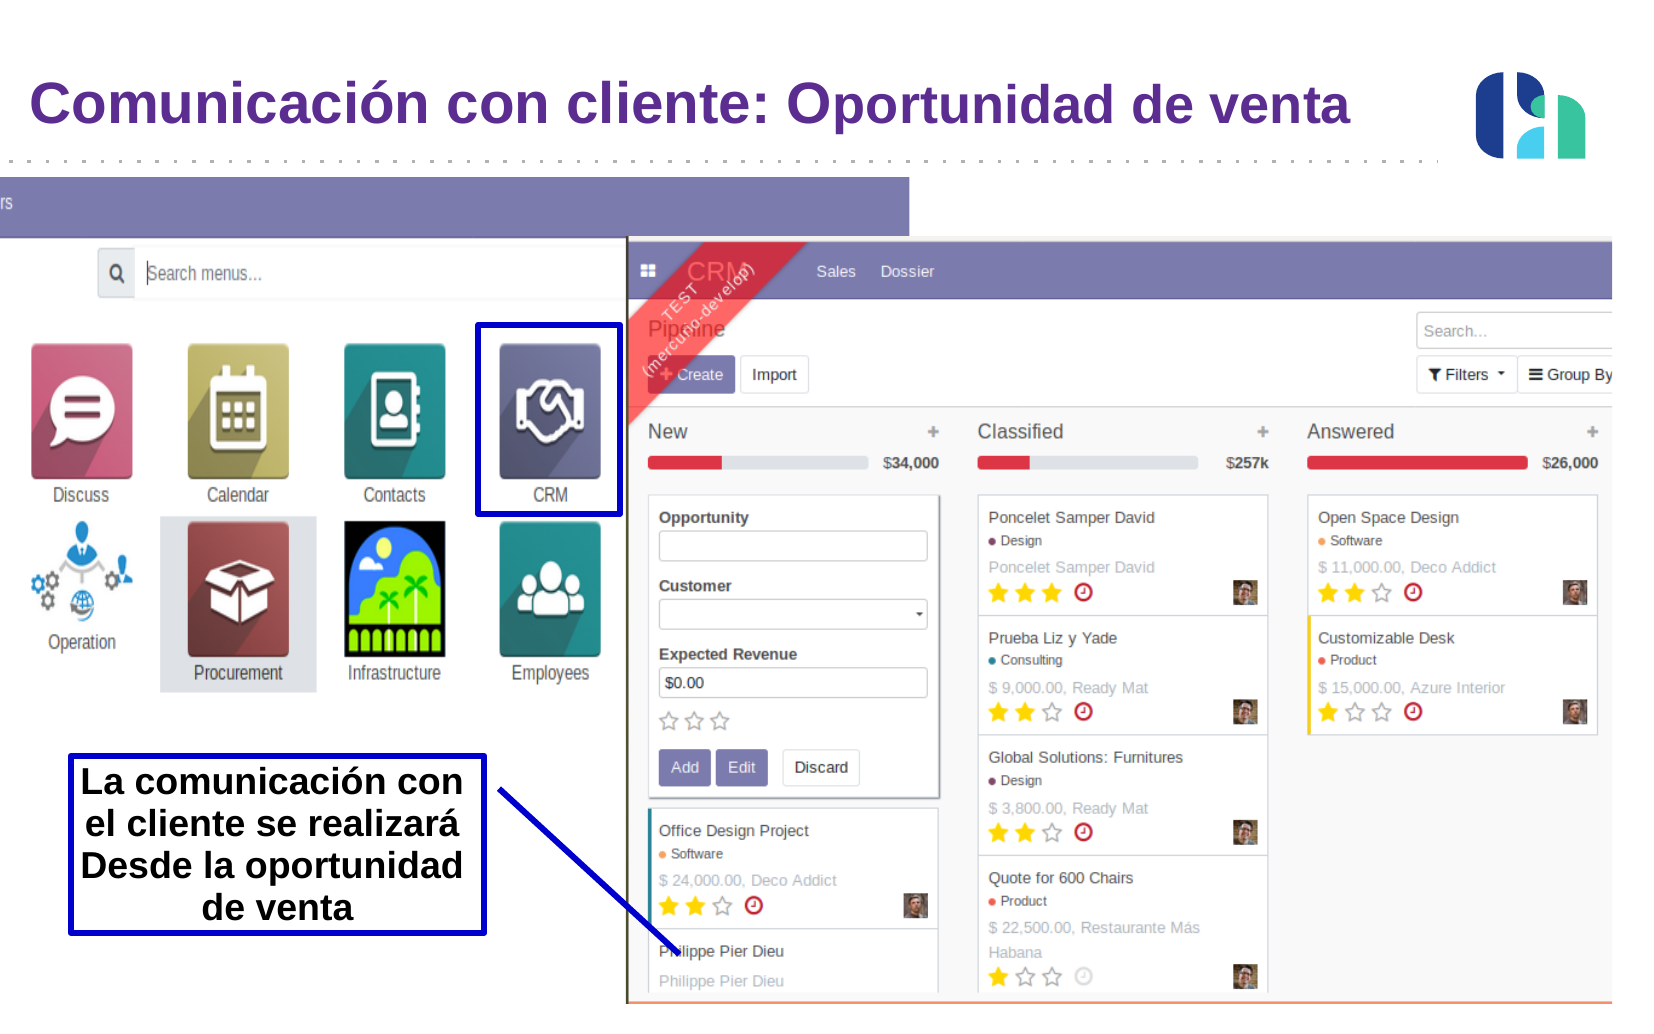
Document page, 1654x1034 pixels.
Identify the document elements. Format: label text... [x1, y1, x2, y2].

text_box [53, 206, 1630, 819]
picture [625, 819, 1613, 1034]
text_box Comunicación con cliente: Oportunidad de venta [29, 70, 1512, 221]
picture [1512, 72, 1586, 159]
picture [0, 177, 53, 709]
text_box La comunicación con el cliente se realizará Desde la oportunidad de venta [71, 756, 484, 933]
